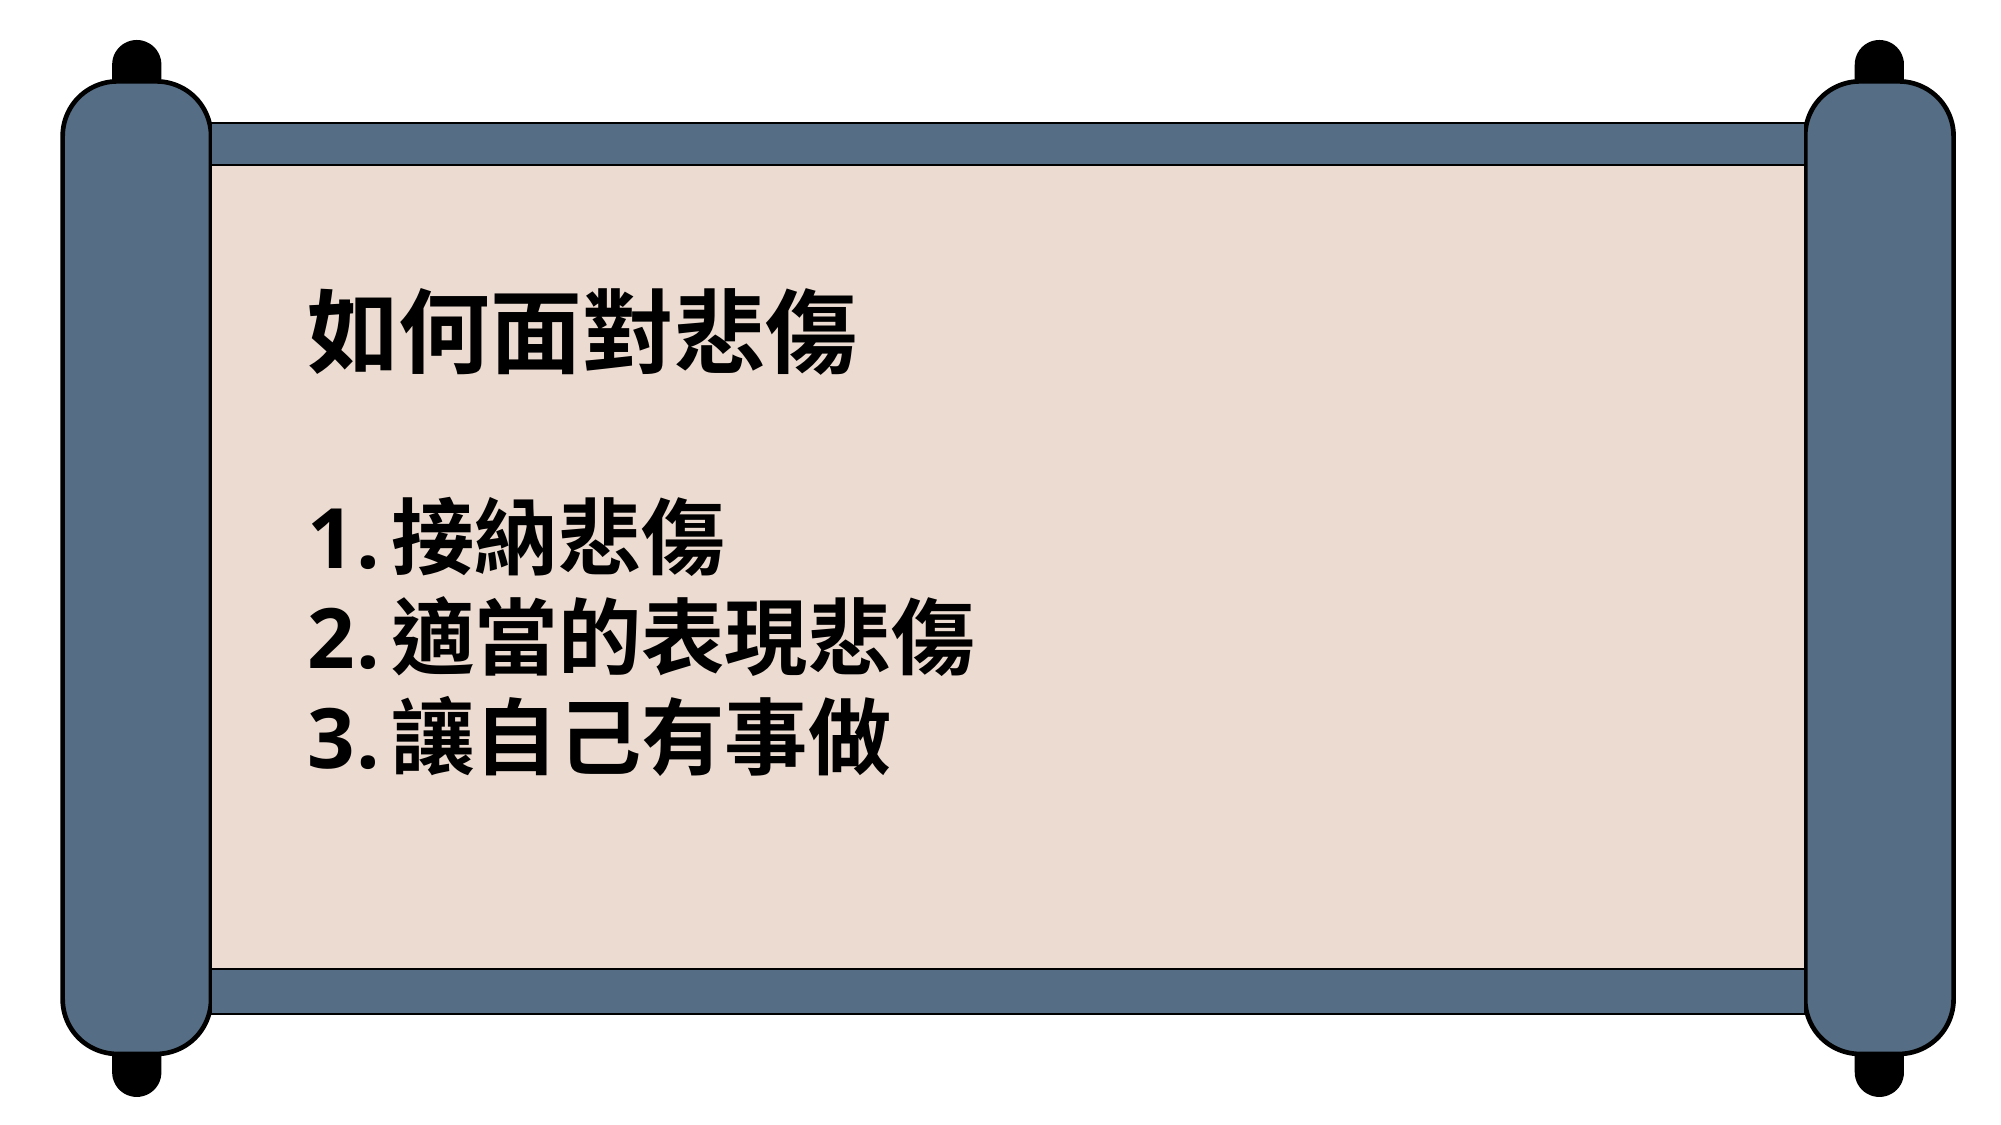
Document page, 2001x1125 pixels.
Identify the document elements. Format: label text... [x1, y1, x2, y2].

text_box [62, 39, 1954, 1097]
text_box 如何面對悲傷 接納悲傷 適當的表現悲傷 讓自己有事做 [292, 267, 1138, 798]
